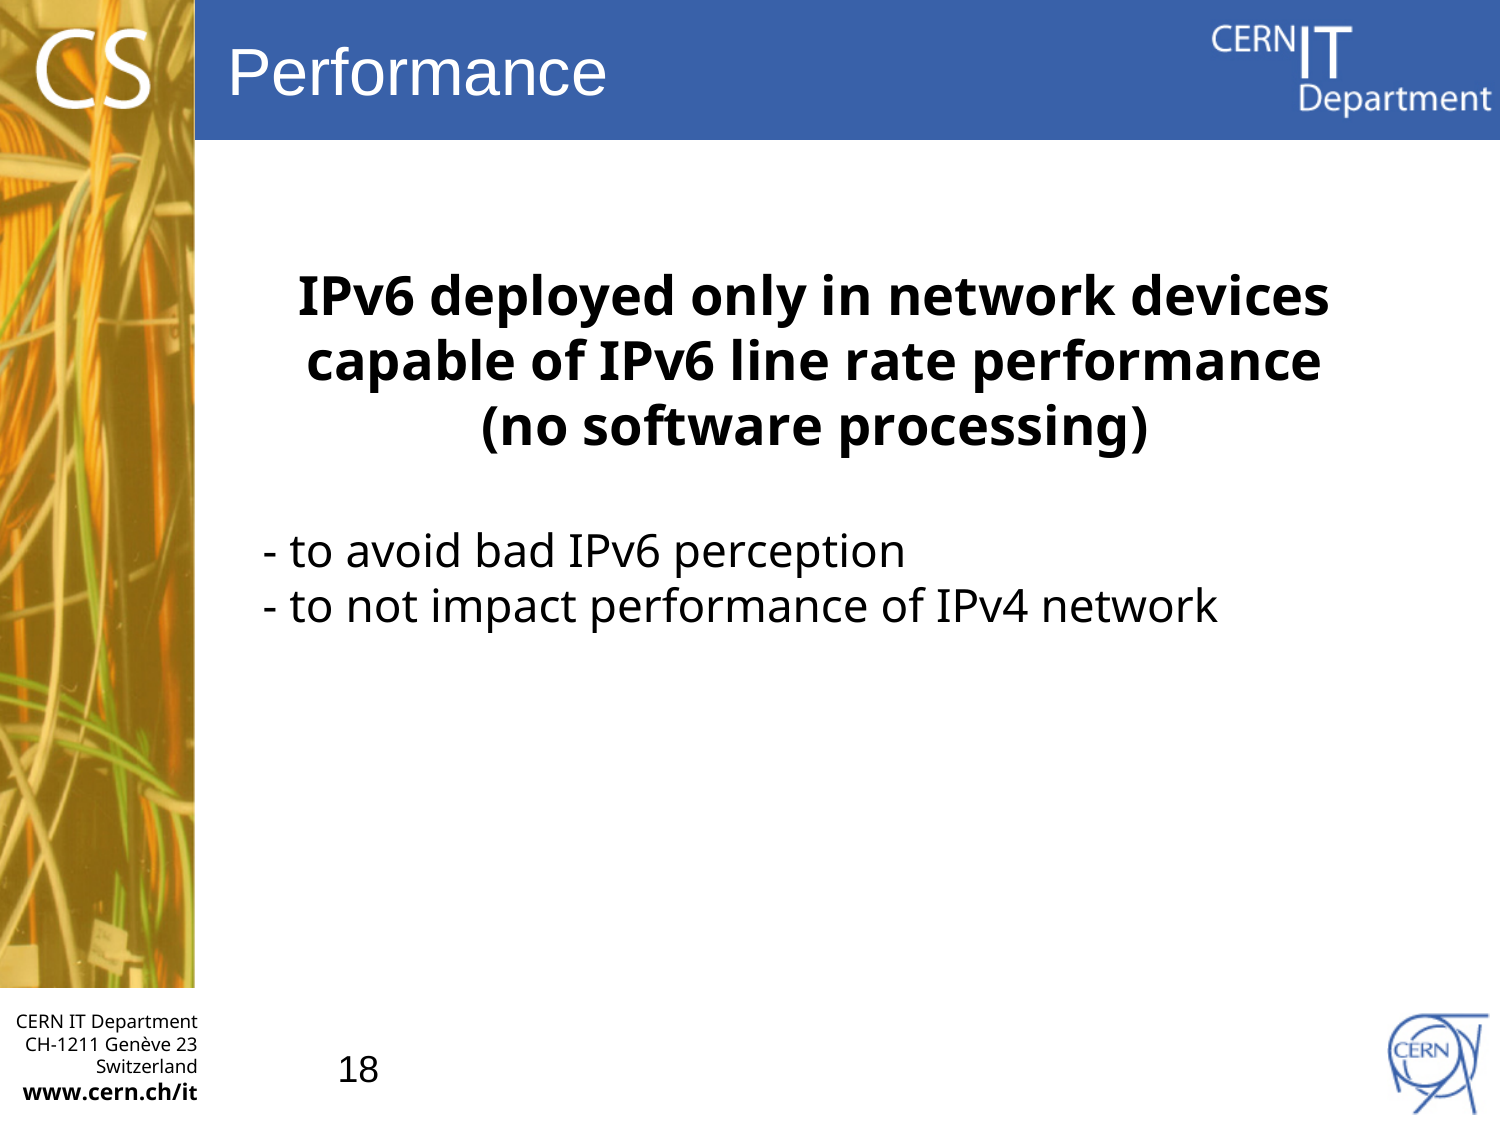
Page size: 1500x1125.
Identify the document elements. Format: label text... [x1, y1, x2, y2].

text_box IPv6 deployed only in network devices capable of IPv6 line rate performance (no software processing) - to avoid bad IPv6 perception - to not impact performance of IPv4 network [247, 254, 1383, 651]
picture [1126, 0, 1500, 140]
picture [0, 0, 212, 988]
title Performance [212, 0, 1126, 157]
picture [1387, 1012, 1490, 1115]
